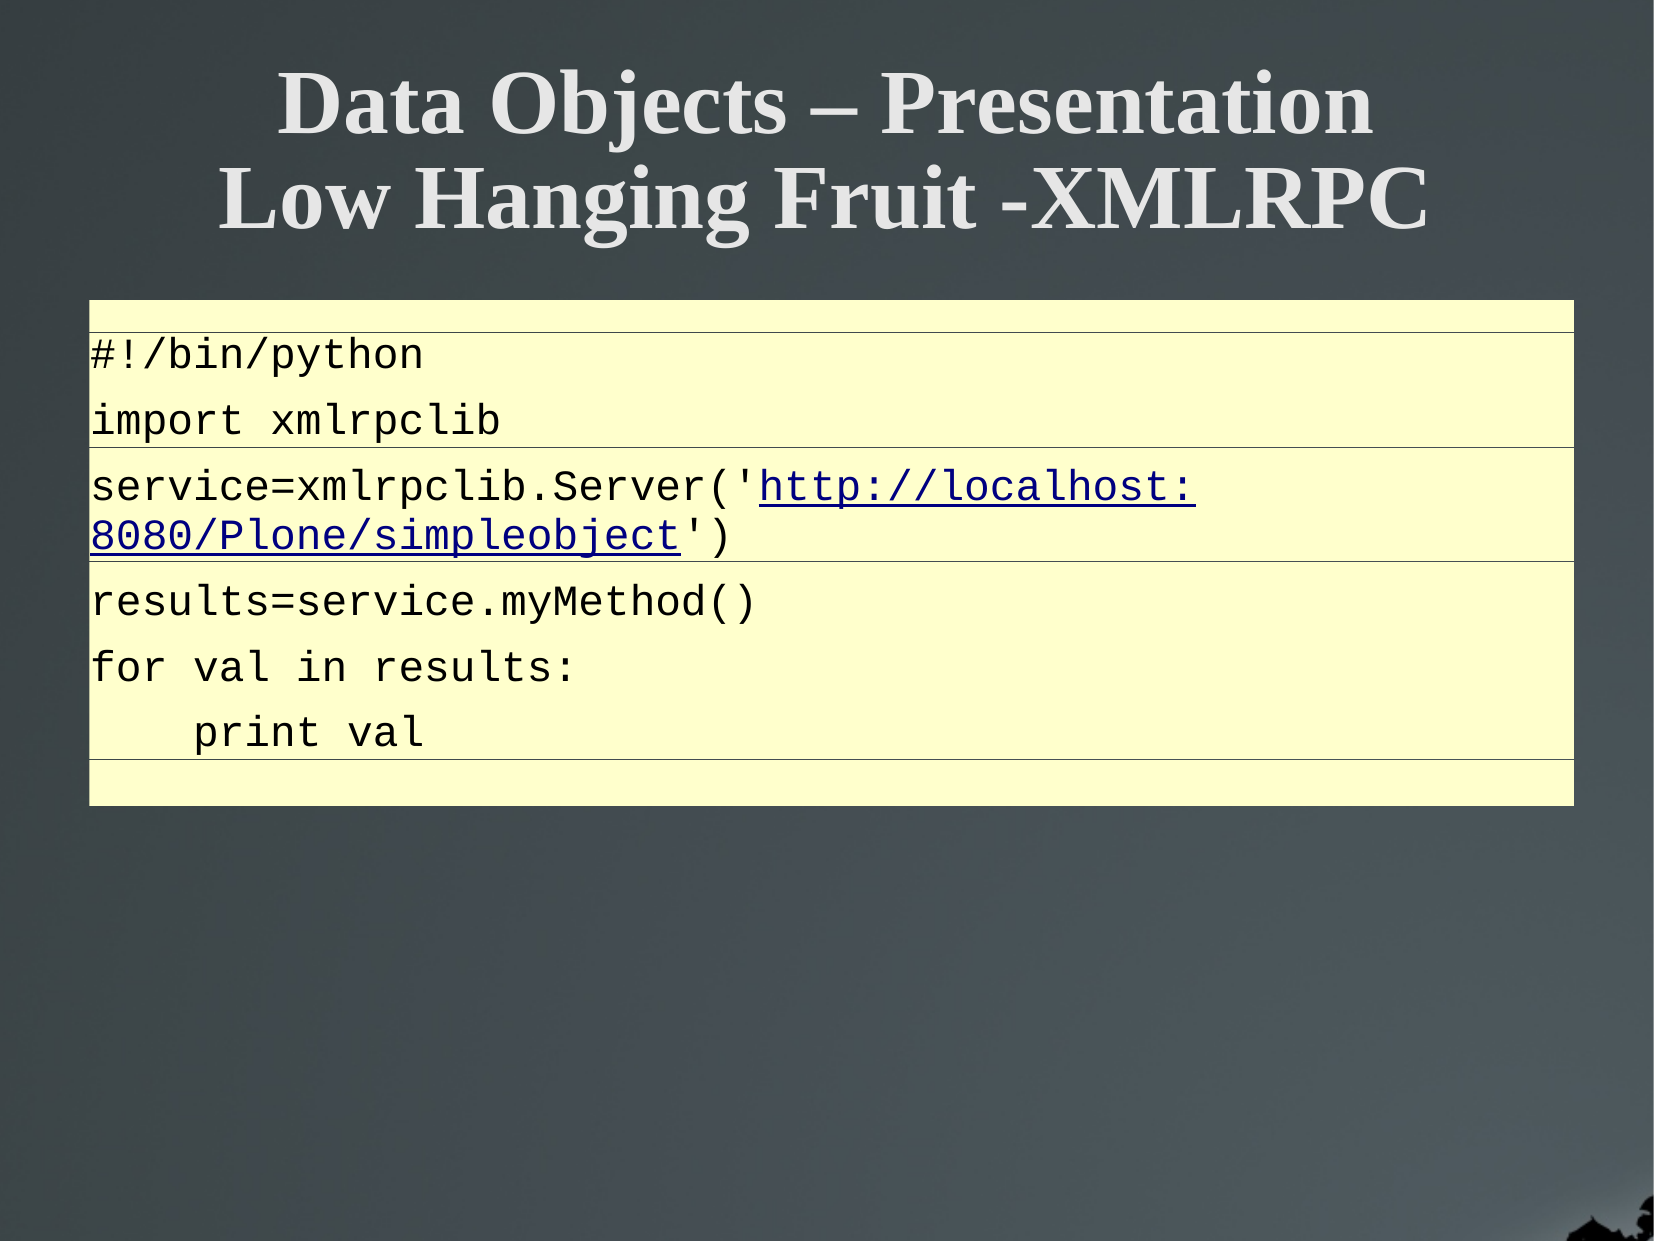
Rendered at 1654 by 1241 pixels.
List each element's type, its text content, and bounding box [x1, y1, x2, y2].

chart [89, 300, 1576, 1119]
picture [0, 0, 1654, 1241]
title Data Objects – Presentation Low Hanging Fruit -XMLRPC [82, 49, 1571, 257]
